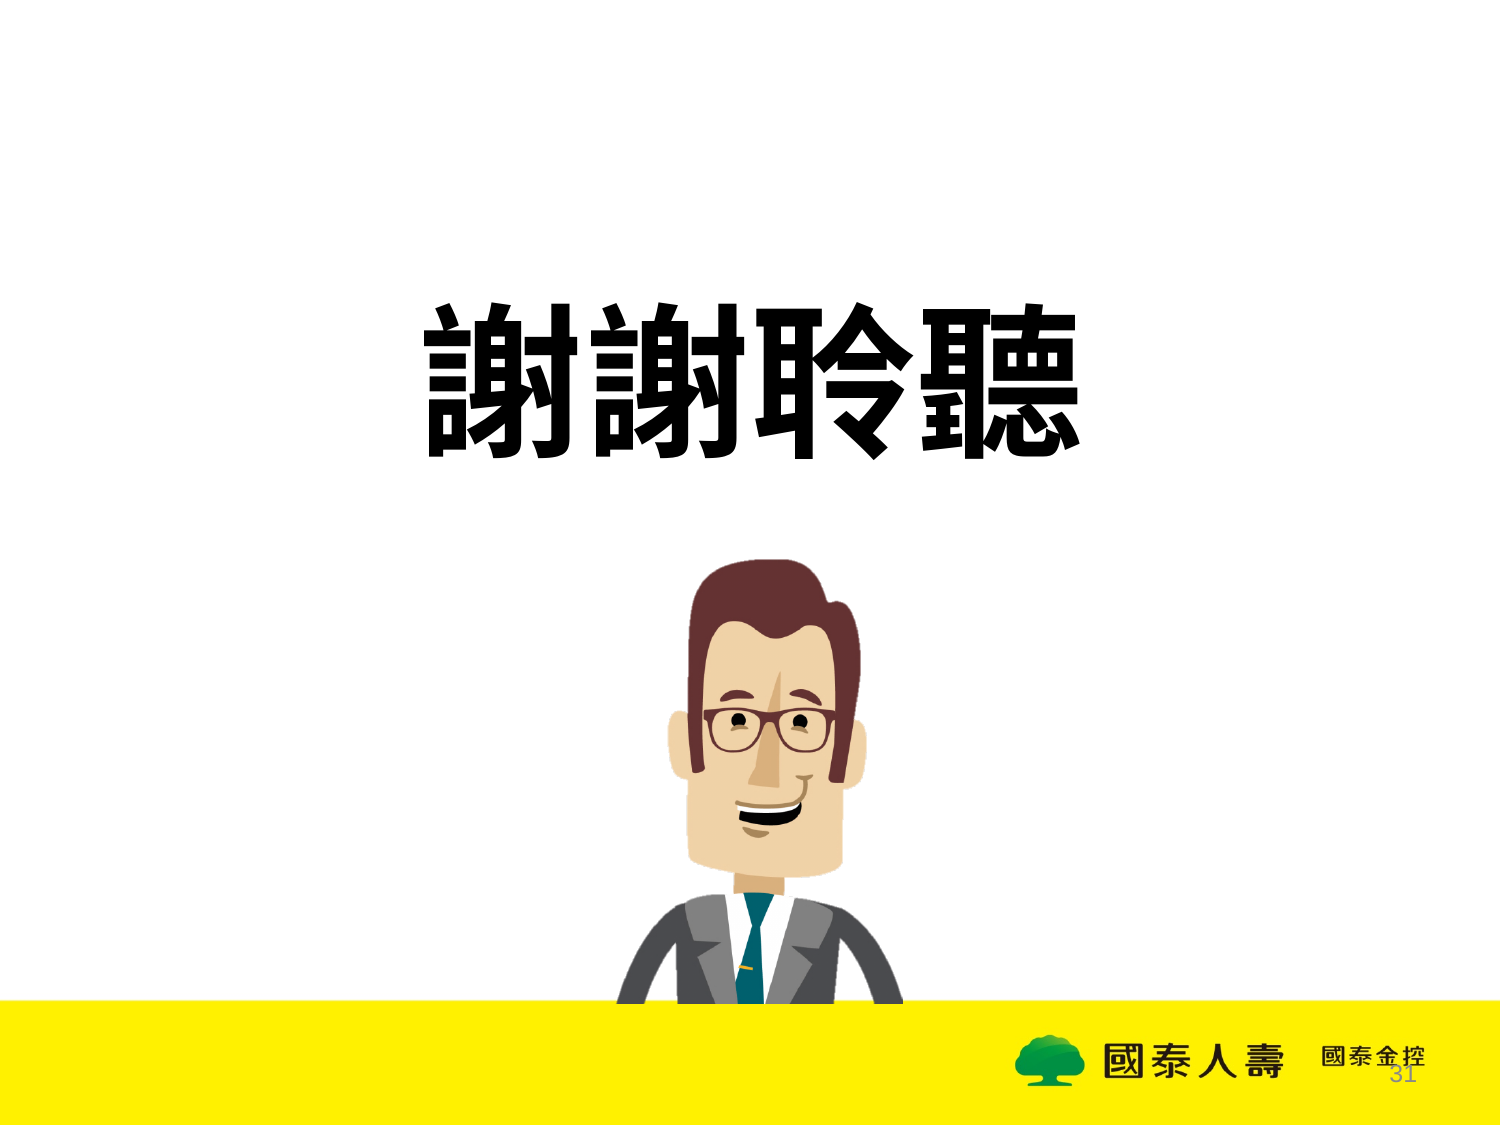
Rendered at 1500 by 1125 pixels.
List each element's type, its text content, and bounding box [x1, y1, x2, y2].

text_box <編號> [1074, 1042, 1426, 1103]
list 謝謝聆聽 [75, 262, 1426, 1005]
picture [0, 0, 1500, 1125]
